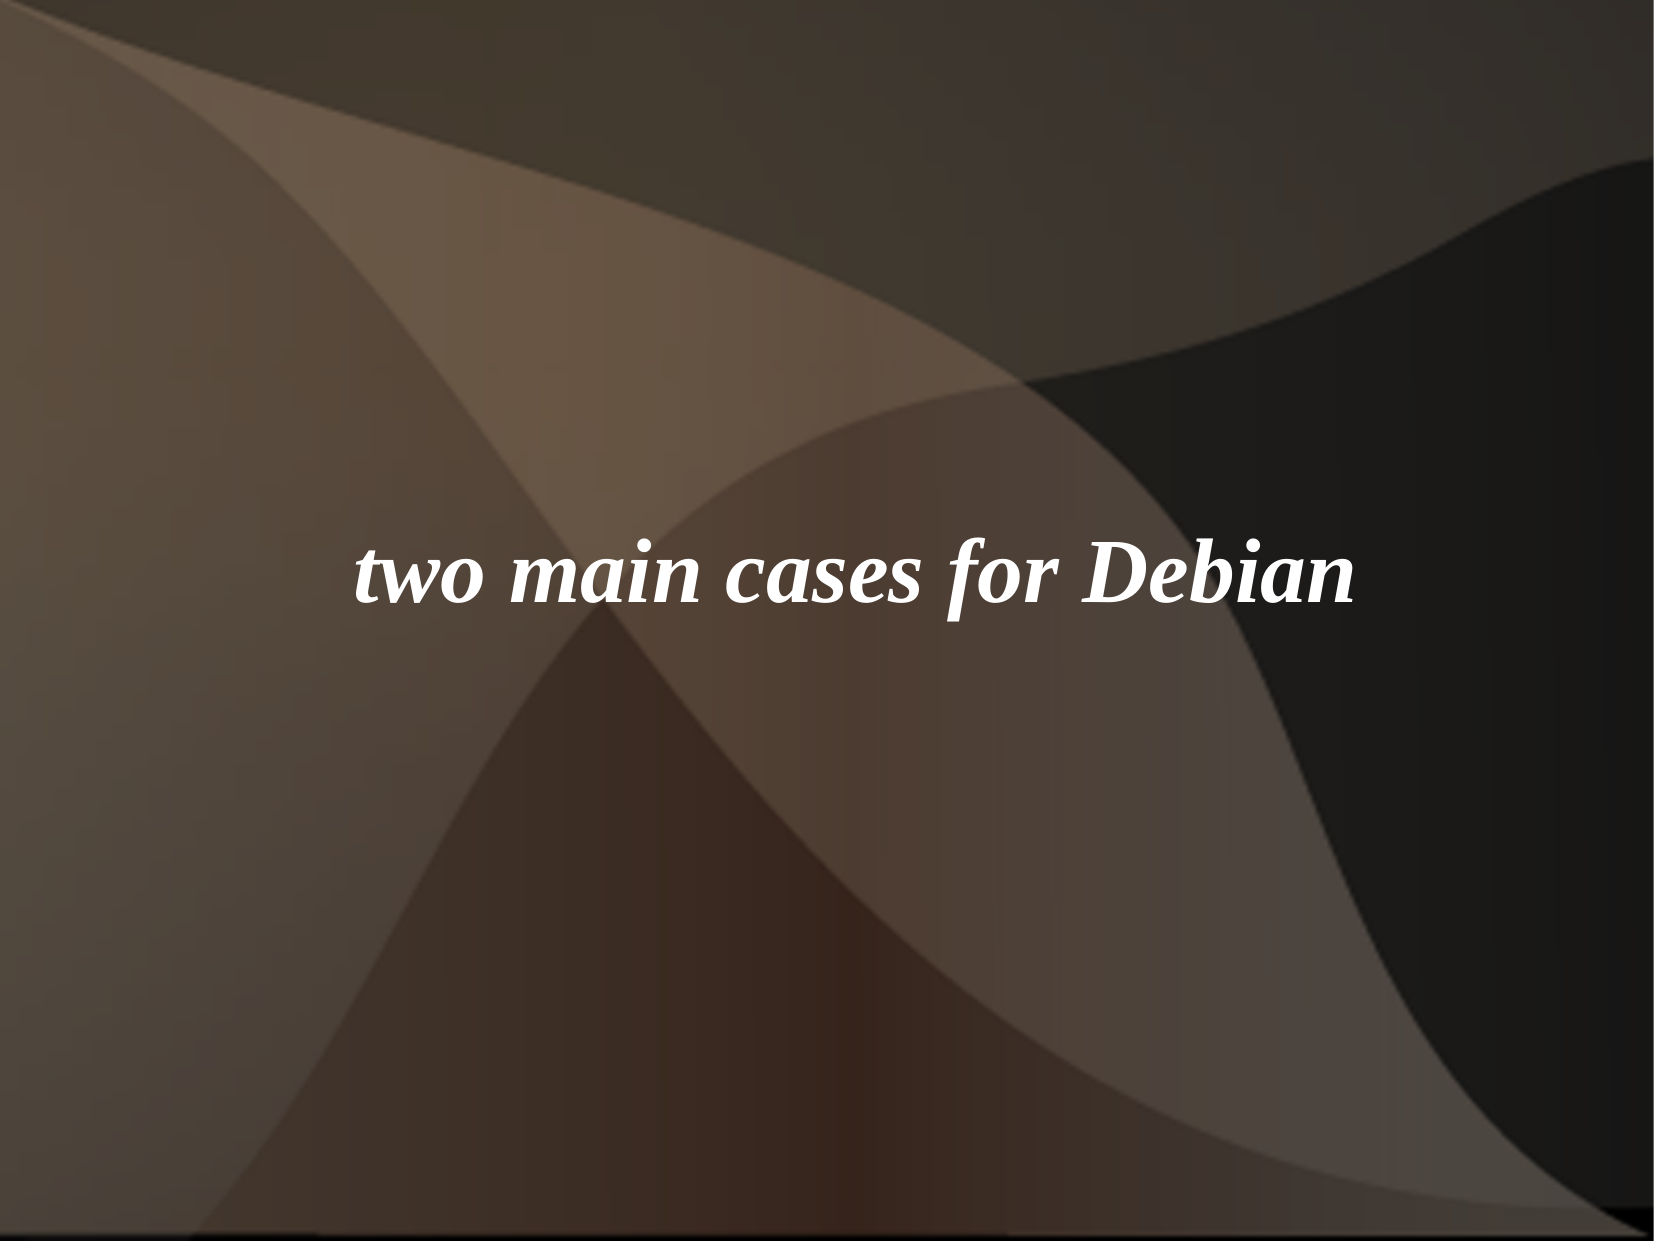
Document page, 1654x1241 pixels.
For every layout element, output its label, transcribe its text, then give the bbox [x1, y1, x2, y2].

title two main cases for Debian [112, 467, 1601, 676]
picture [0, 0, 1654, 1241]
